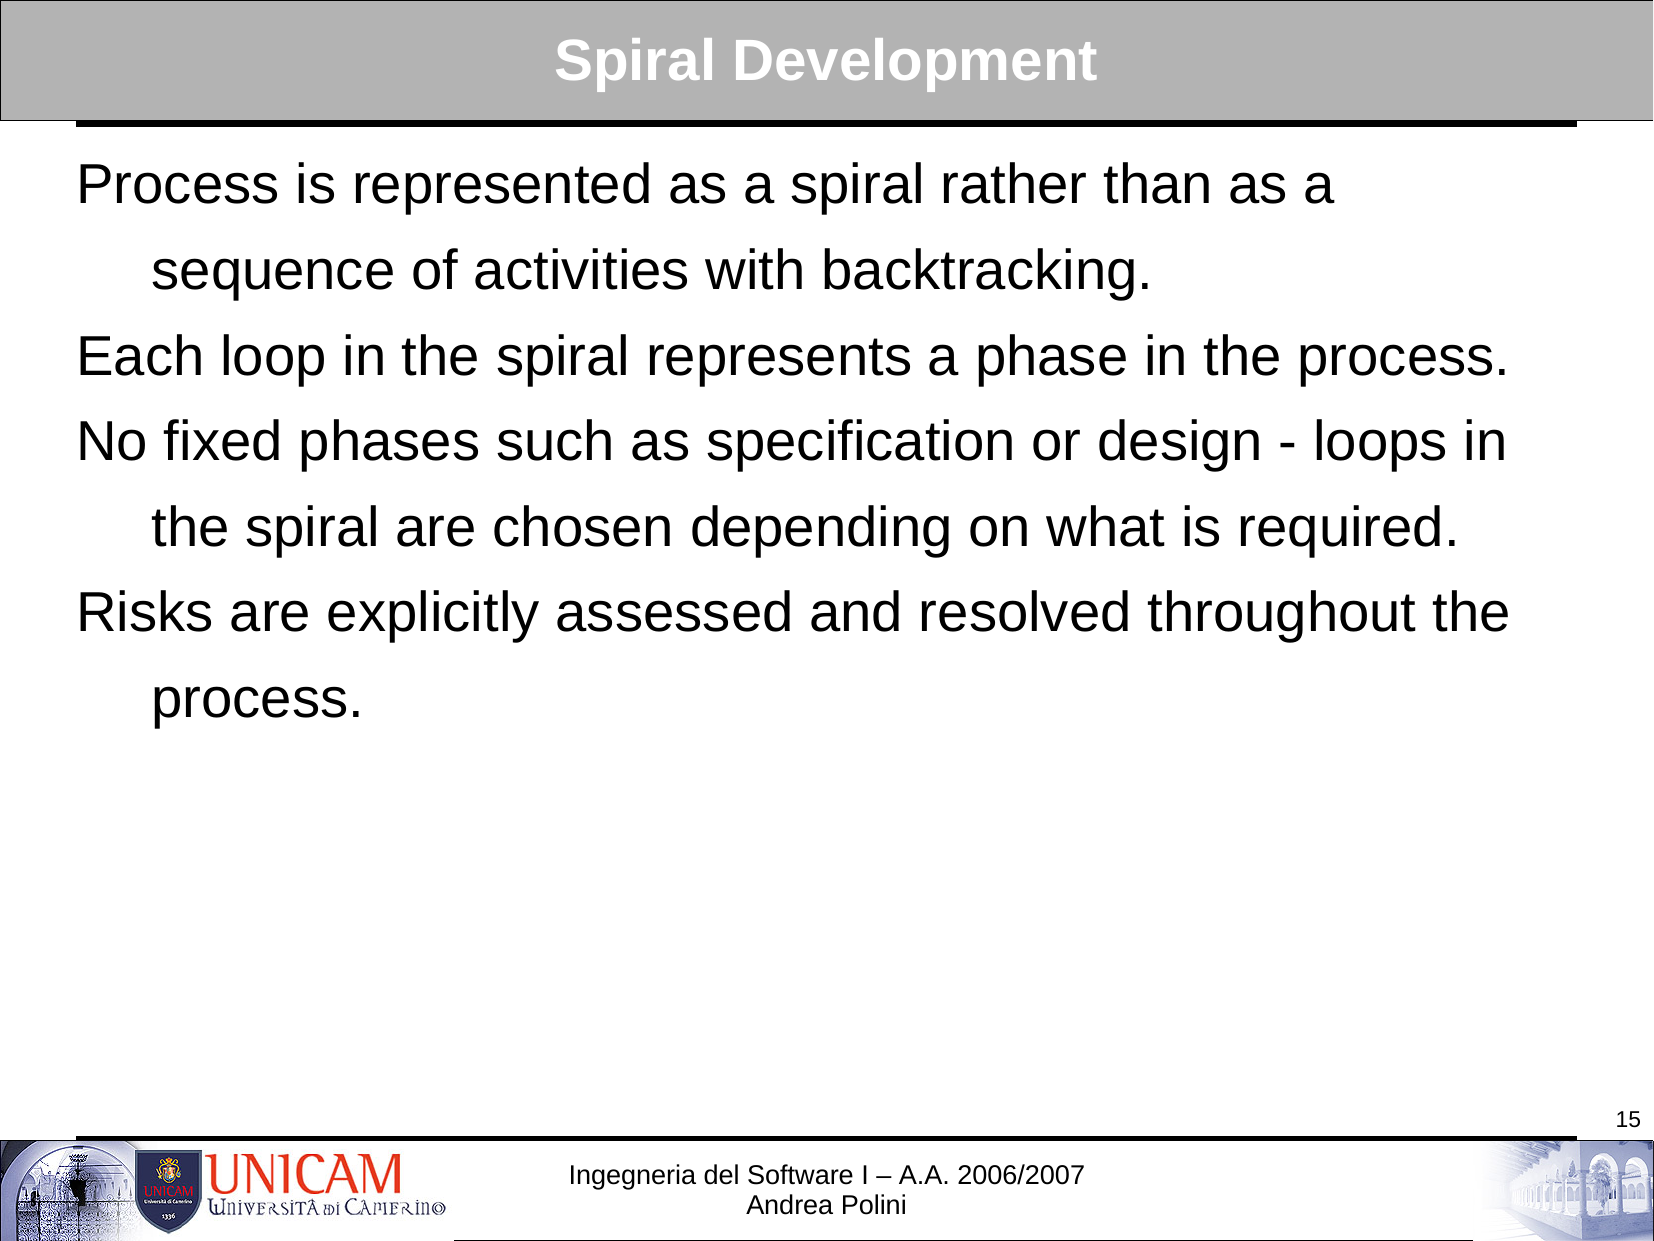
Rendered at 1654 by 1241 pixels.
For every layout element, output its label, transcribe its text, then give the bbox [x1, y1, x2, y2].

picture [0, 1141, 454, 1241]
list Process is represented as a spiral rather than as a sequence of activities with backtracking. Each loop in the spiral represents a phase in the process. No fixed phases such as specification or design - loops in the spiral are chosen depending on what is required. Risks are explicitly assessed and resolved throughout the process. [76, 152, 1577, 1003]
picture [1473, 1141, 1654, 1241]
title Spiral Development [0, 0, 1653, 121]
